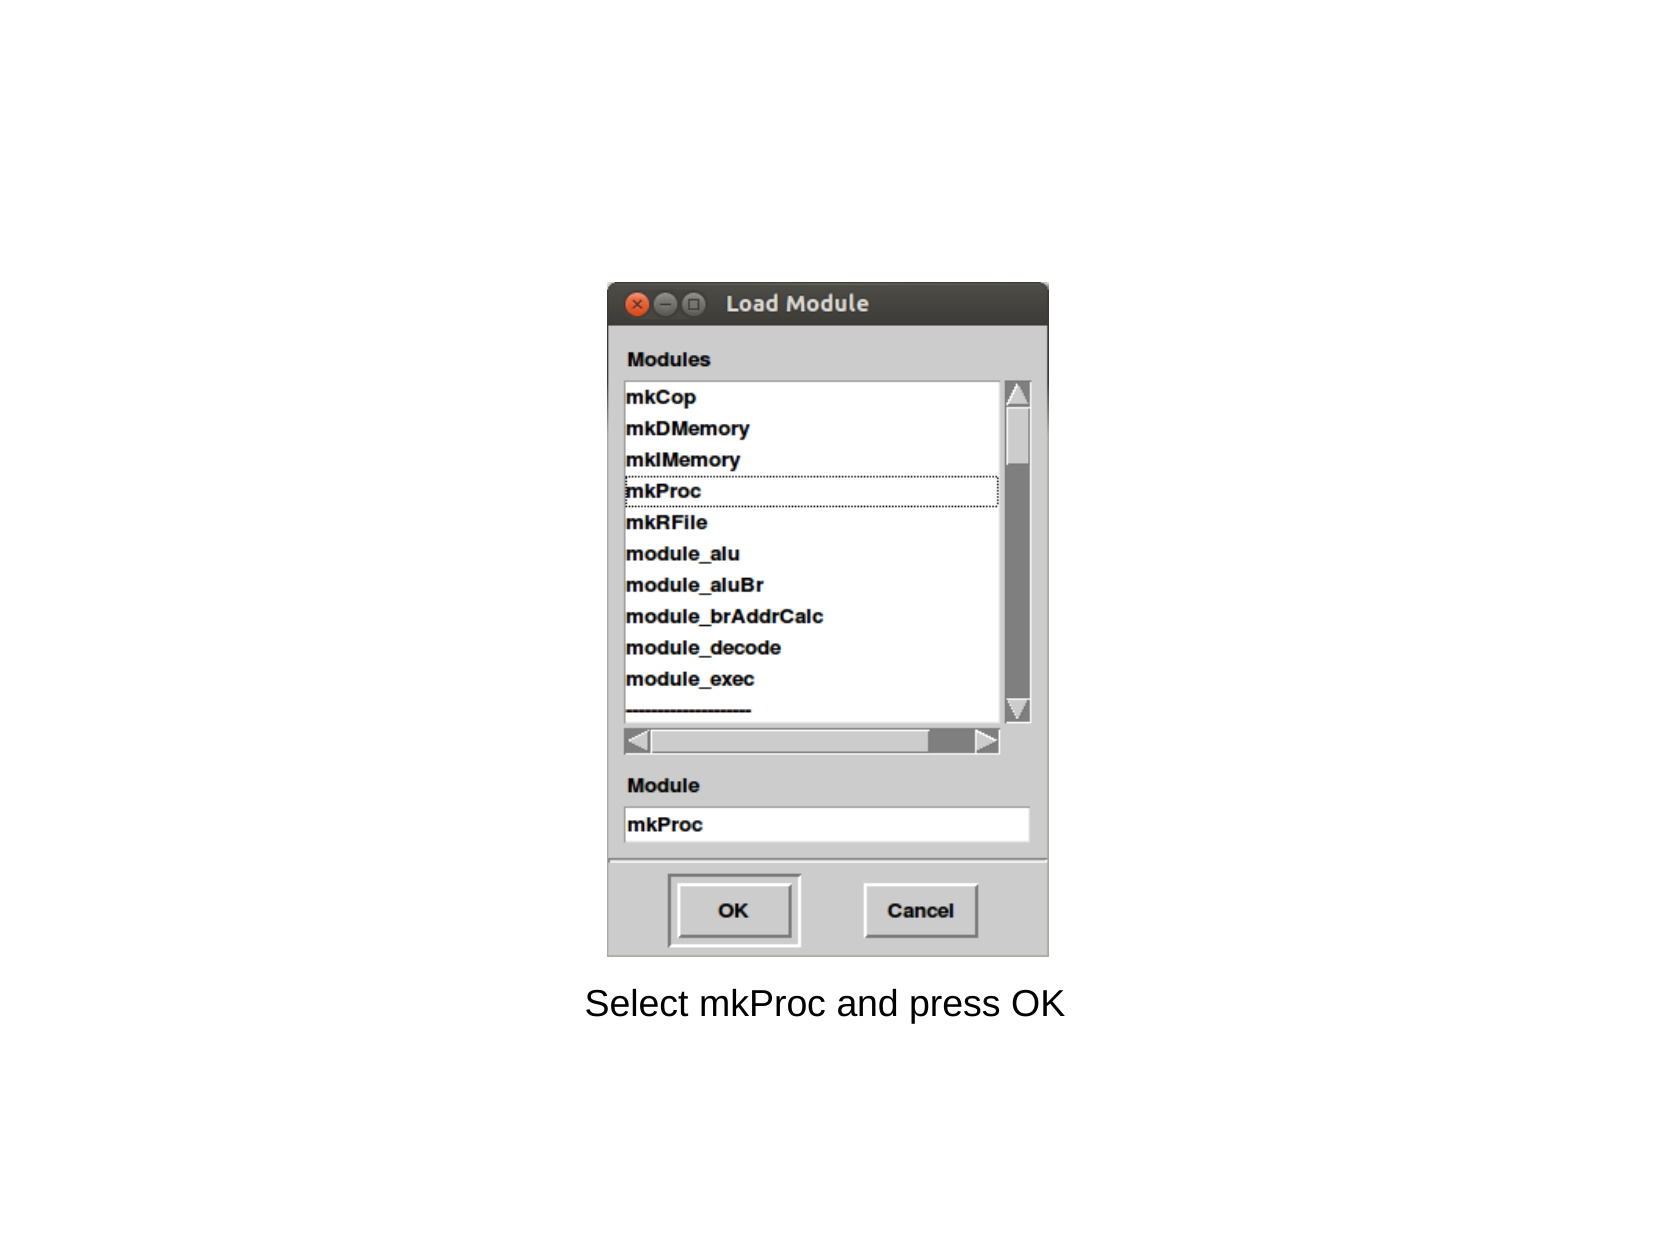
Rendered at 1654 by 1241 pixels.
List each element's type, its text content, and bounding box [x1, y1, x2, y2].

picture [607, 282, 1049, 957]
text_box Select mkProc and press OK [480, 975, 1171, 1032]
